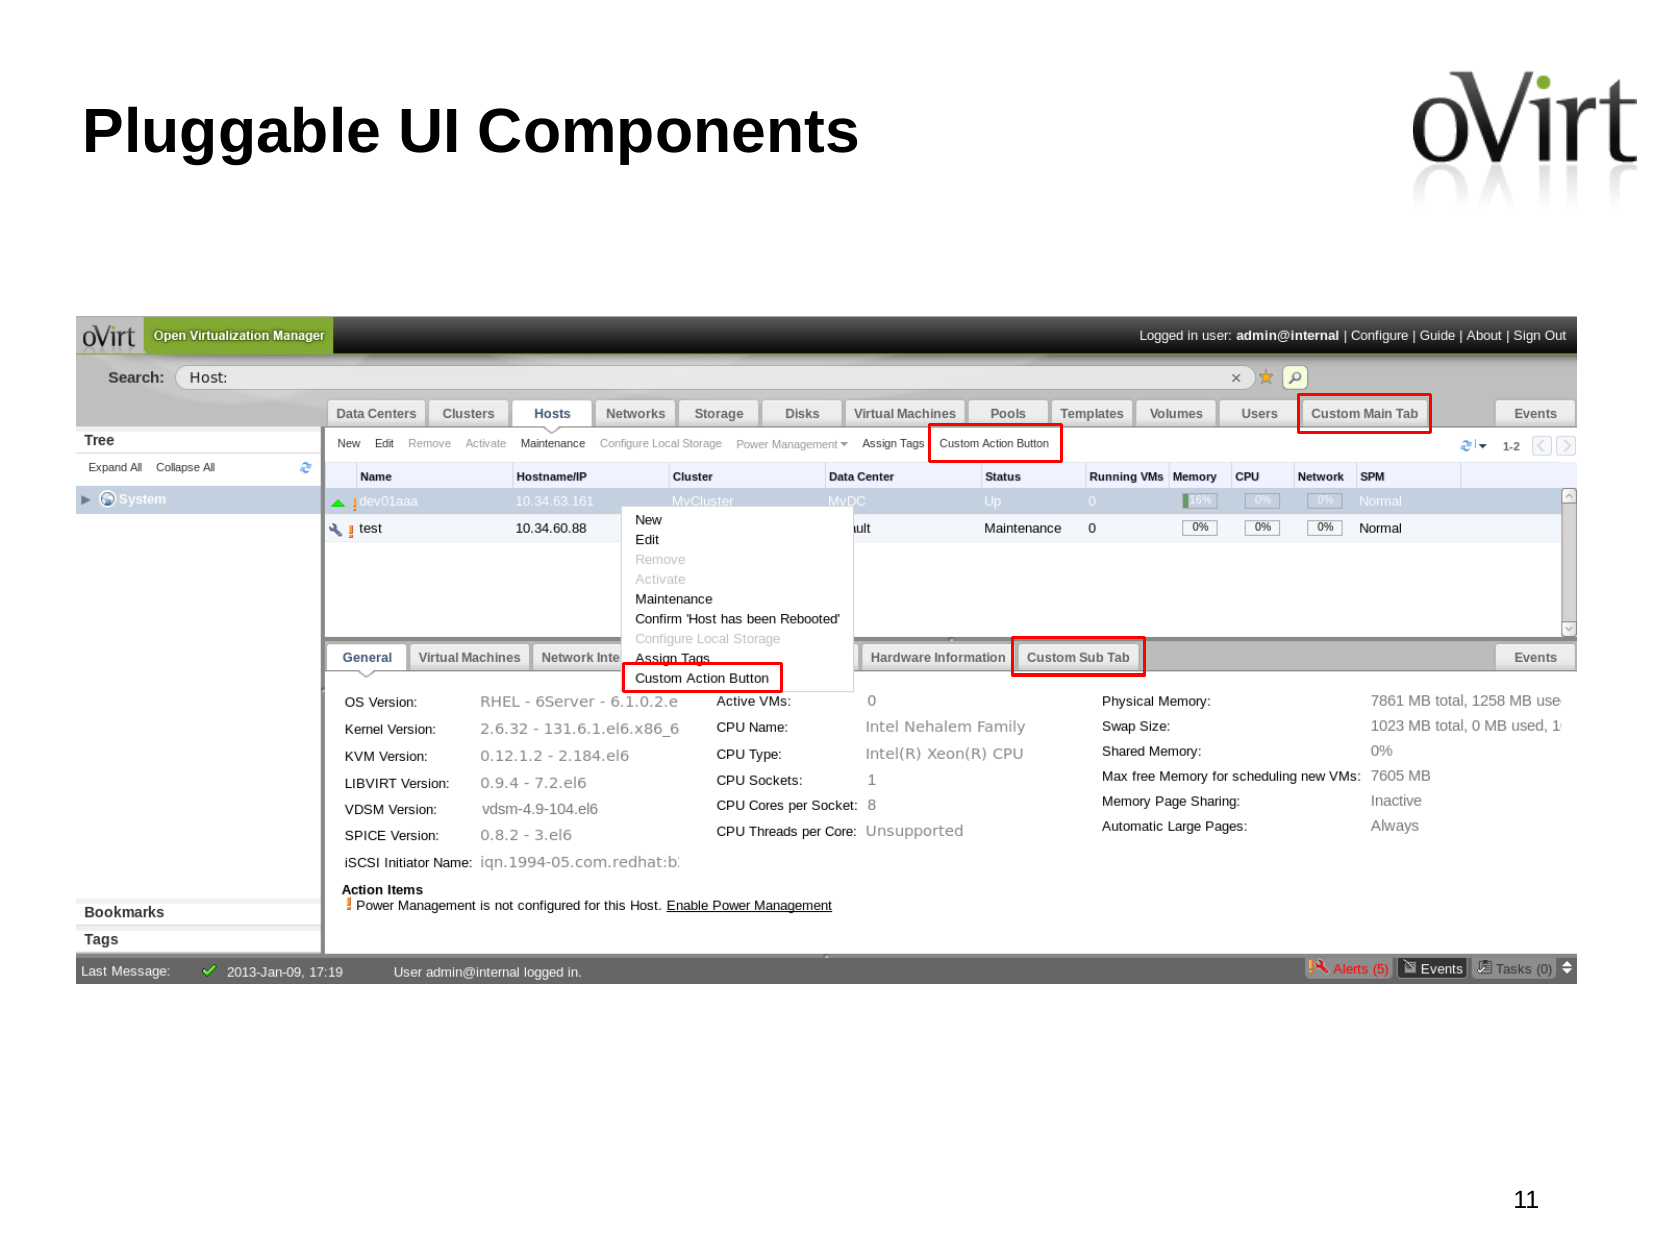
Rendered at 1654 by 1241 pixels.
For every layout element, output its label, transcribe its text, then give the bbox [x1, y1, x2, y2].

picture [1413, 63, 1637, 212]
picture [76, 316, 1577, 984]
title Pluggable UI Components [82, 37, 1303, 226]
